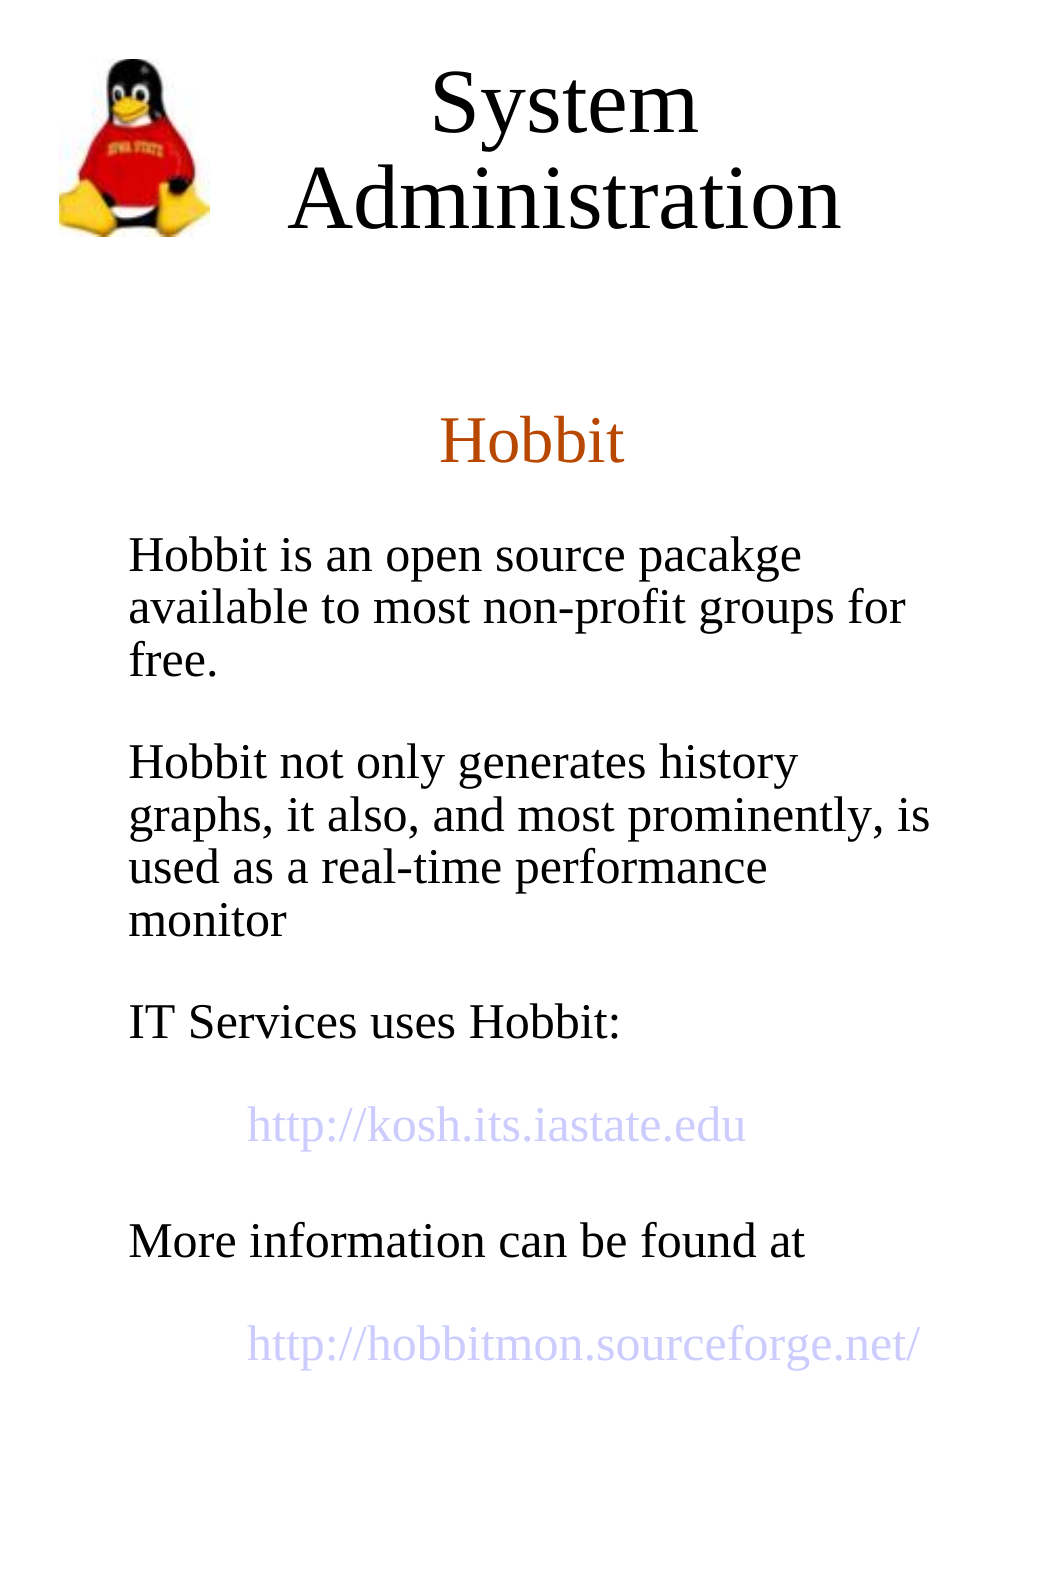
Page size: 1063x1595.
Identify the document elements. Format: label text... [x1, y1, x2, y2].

subtitle Hobbit Hobbit is an open source pacakge available to most non-profit groups for free. Hobbit not only generates history graphs, it also, and most prominently, is used as a real-time performance monitor IT Services uses Hobbit: http://kosh.its.iastate.edu More information can be found at http://hobbitmon.sourceforge.net/ [128, 109, 936, 1564]
picture [59, 59, 210, 237]
title System Administration [237, 28, 893, 109]
